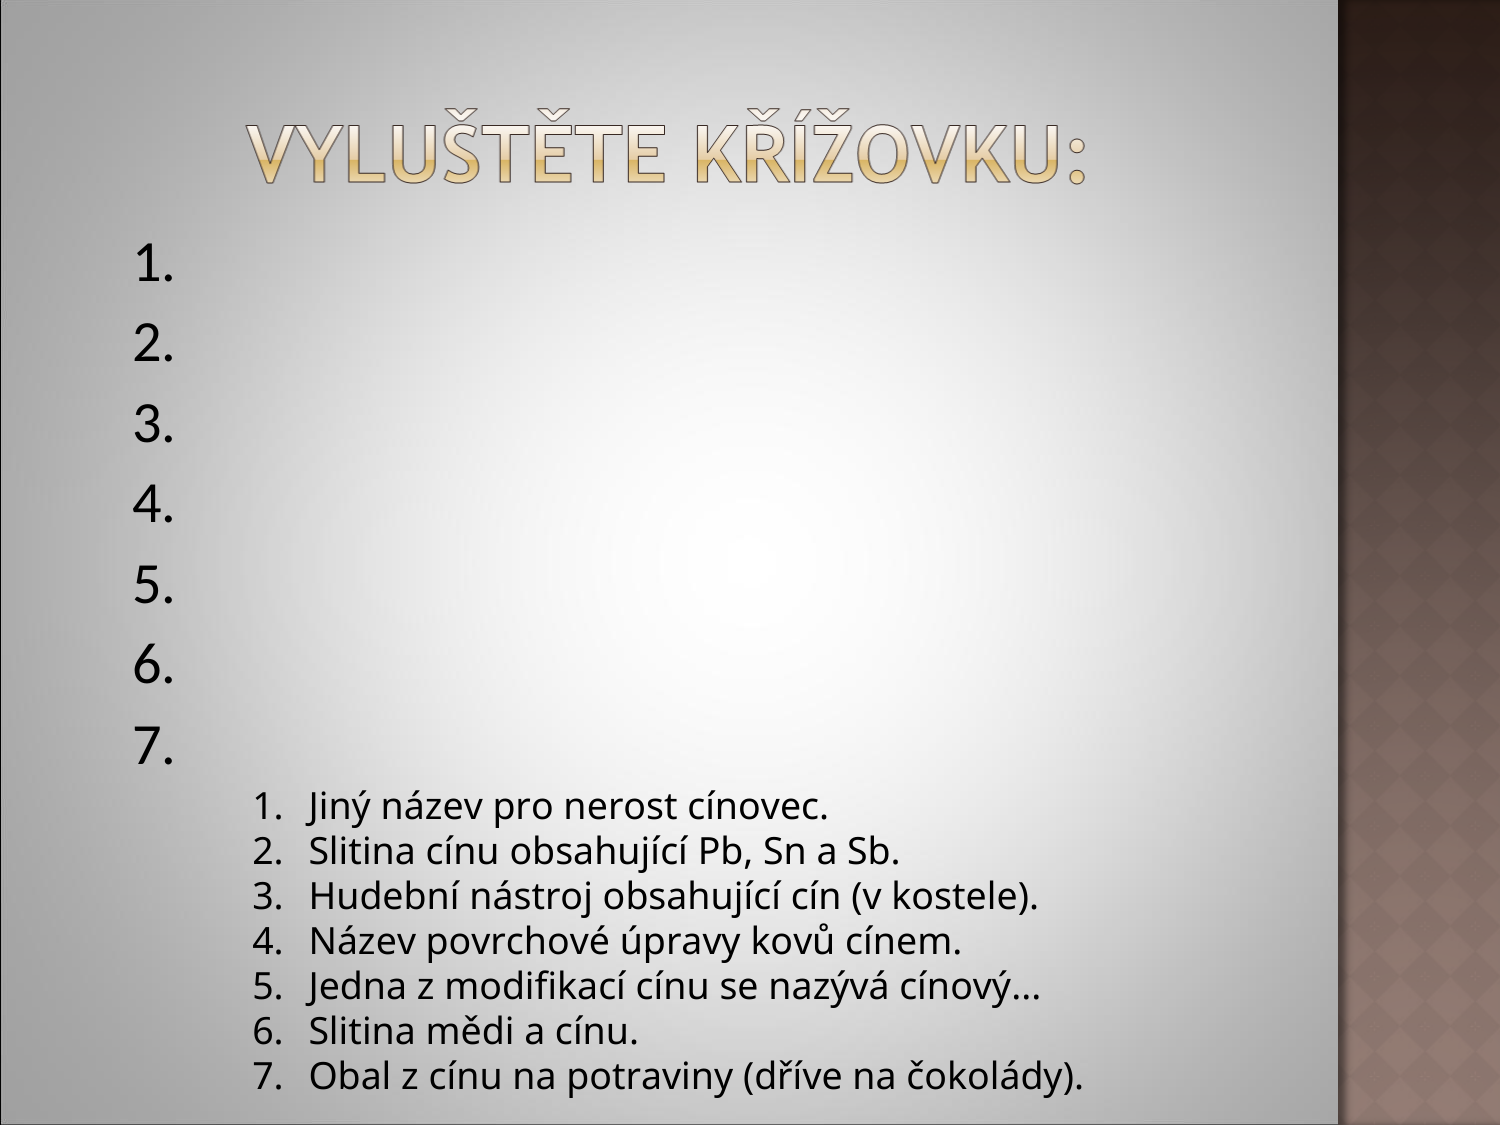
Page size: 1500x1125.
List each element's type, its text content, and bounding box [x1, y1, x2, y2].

table_cell [1112, 535, 1196, 615]
table_cell [446, 535, 529, 615]
table_cell [696, 454, 779, 535]
table_header [946, 212, 1029, 293]
table_header [529, 212, 613, 293]
table_cell [779, 535, 862, 615]
table_cell [779, 373, 862, 454]
table_header [446, 212, 529, 293]
table_cell [946, 535, 1029, 615]
picture [0, 0, 1500, 1125]
table_cell [696, 615, 779, 696]
table_cell [446, 615, 529, 696]
table_cell [1112, 293, 1196, 373]
table_cell [529, 615, 613, 696]
table_cell [779, 293, 862, 373]
table_cell [946, 373, 1029, 454]
table_header [862, 212, 946, 293]
table_header [362, 212, 446, 293]
table_cell [862, 535, 946, 615]
table_cell [862, 293, 946, 373]
table_cell [362, 696, 446, 776]
table_cell 4. [113, 454, 196, 535]
table_cell [529, 696, 613, 776]
table_cell [446, 293, 529, 373]
table_header [1029, 212, 1112, 293]
table_cell [946, 454, 1029, 535]
table_cell [279, 454, 362, 535]
table_cell [696, 373, 779, 454]
table_cell [1029, 293, 1112, 373]
table_cell [1112, 454, 1196, 535]
table_cell [279, 615, 362, 696]
table_cell [1112, 373, 1196, 454]
table_cell [196, 454, 279, 535]
table_cell [1029, 373, 1112, 454]
table_cell [1112, 615, 1196, 696]
table_cell [279, 535, 362, 615]
table_cell [696, 535, 779, 615]
table_cell [1029, 615, 1112, 696]
table_cell 2. [113, 293, 196, 373]
table_cell 5. [113, 535, 196, 615]
table_header [696, 212, 779, 293]
table_cell [946, 615, 1029, 696]
table_cell [613, 293, 696, 373]
table_cell 6. [113, 615, 196, 696]
text_box Jiný název pro nerost cínovec. Slitina cínu obsahující Pb, Sn a Sb. Hudební nástroj obsahující cín (v kostele). Název povrchové úpravy kovů cínem. Jedna z modifikací cínu se nazývá cínový... Slitina mědi a cínu. Obal z cínu na potraviny (dříve na čokolády). [237, 776, 1124, 1106]
table_cell [196, 696, 279, 776]
table_cell [196, 293, 279, 373]
table_cell [279, 293, 362, 373]
text_box [73, 52, 1265, 202]
table_cell [446, 696, 529, 776]
table_cell [279, 373, 362, 454]
table_cell [613, 454, 696, 535]
table_cell [862, 373, 946, 454]
table_cell [1029, 696, 1112, 776]
table_cell [446, 454, 529, 535]
table_cell [613, 696, 696, 776]
table_cell [362, 615, 446, 696]
table_cell [362, 535, 446, 615]
table_cell [529, 535, 613, 615]
table_header [196, 212, 279, 293]
table_cell [613, 373, 696, 454]
table_cell [862, 696, 946, 776]
table_cell [1112, 696, 1196, 776]
table_cell 7. [113, 696, 196, 776]
table_cell [362, 293, 446, 373]
table_cell [279, 696, 362, 776]
table_header 1. [113, 212, 196, 293]
table_cell [779, 454, 862, 535]
table_cell [529, 373, 613, 454]
table_cell [696, 293, 779, 373]
table_header [1112, 212, 1196, 293]
table_cell [862, 615, 946, 696]
table_header [613, 212, 696, 293]
table_cell [529, 293, 613, 373]
table_cell [696, 696, 779, 776]
table_cell [946, 696, 1029, 776]
table_cell [779, 615, 862, 696]
table_header [279, 212, 362, 293]
table_header [779, 212, 862, 293]
table_cell [946, 293, 1029, 373]
table_cell [613, 535, 696, 615]
table_cell [362, 373, 446, 454]
table_cell [1029, 454, 1112, 535]
table_cell [1029, 535, 1112, 615]
table_cell [196, 615, 279, 696]
table_cell [779, 696, 862, 776]
table_cell [196, 535, 279, 615]
table_cell [362, 454, 446, 535]
table_cell [196, 373, 279, 454]
table_cell 3. [113, 373, 196, 454]
table_cell [862, 454, 946, 535]
table_cell [446, 373, 529, 454]
table_cell [529, 454, 613, 535]
table_cell [613, 615, 696, 696]
